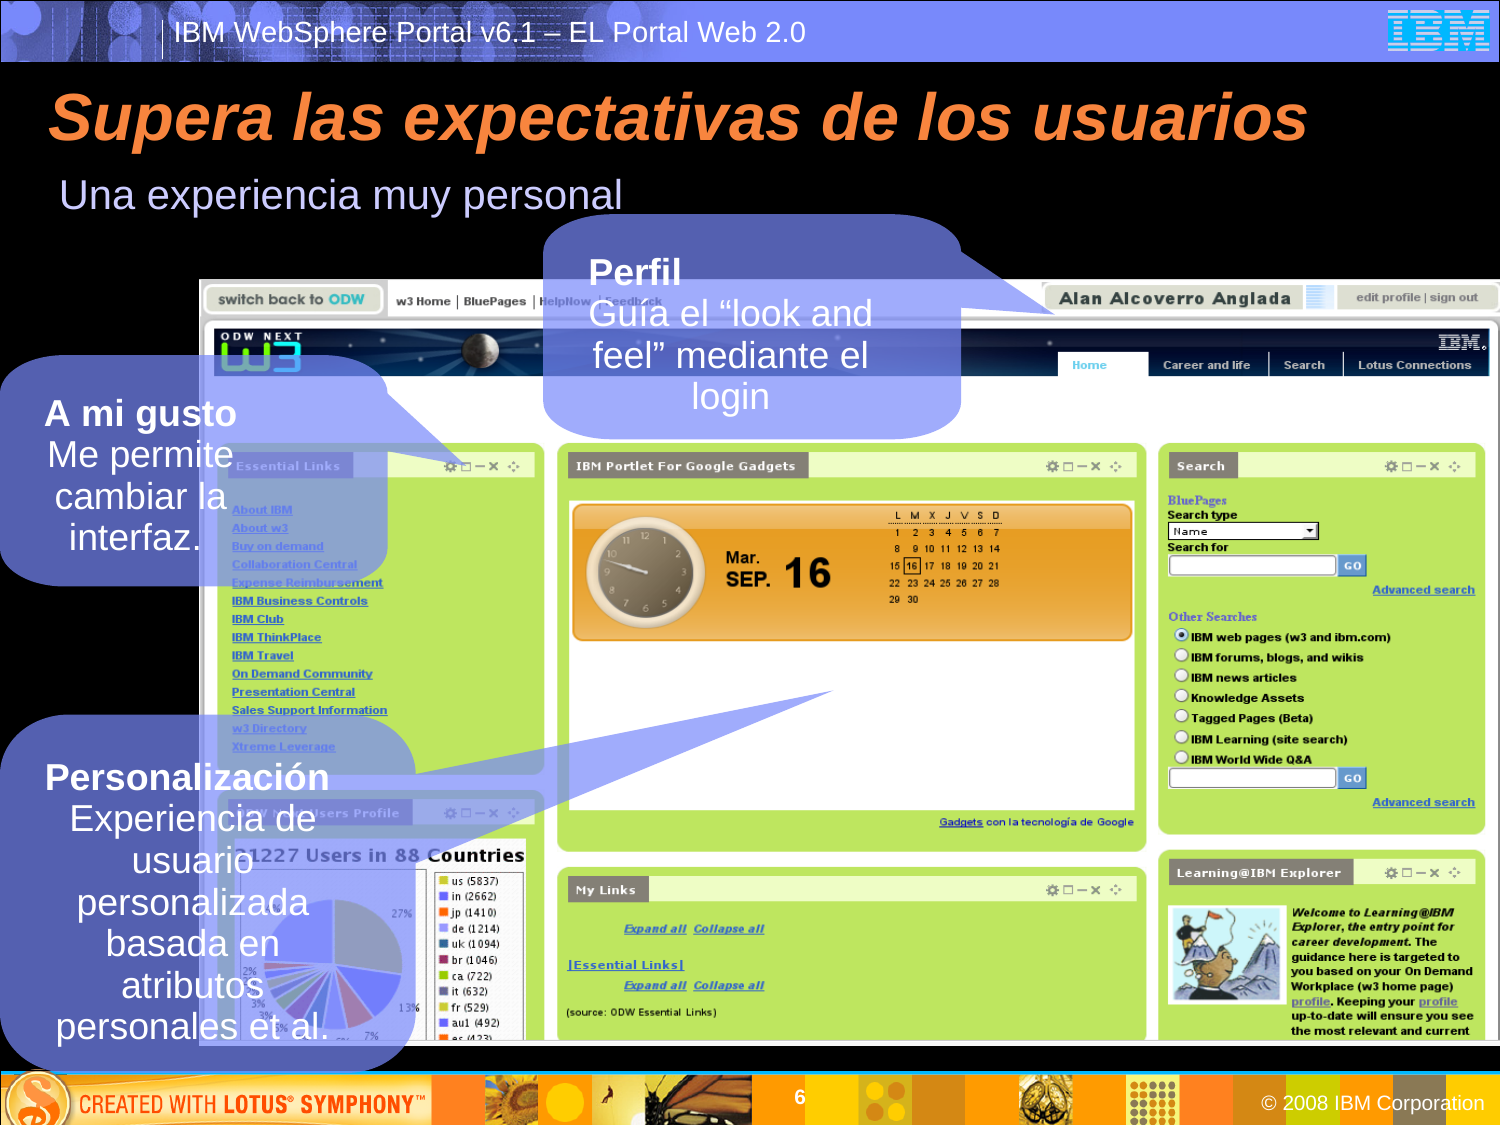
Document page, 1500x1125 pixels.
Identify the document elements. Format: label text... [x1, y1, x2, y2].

text_box Perfil Guía el “look and feel” mediante el login [543, 214, 1055, 440]
picture [198, 278, 1500, 1047]
text_box Una experiencia muy personal [43, 143, 1500, 226]
text_box Personalización Experiencia de usuario personalizada basada en atributos personales et al. [0, 690, 834, 1073]
text_box A mi gusto Me permite cambiar la interfaz. [0, 355, 467, 587]
picture [1, 1071, 1500, 1125]
picture [1, 1, 1499, 62]
title Supera las expectativas de los usuarios [33, 75, 1464, 163]
